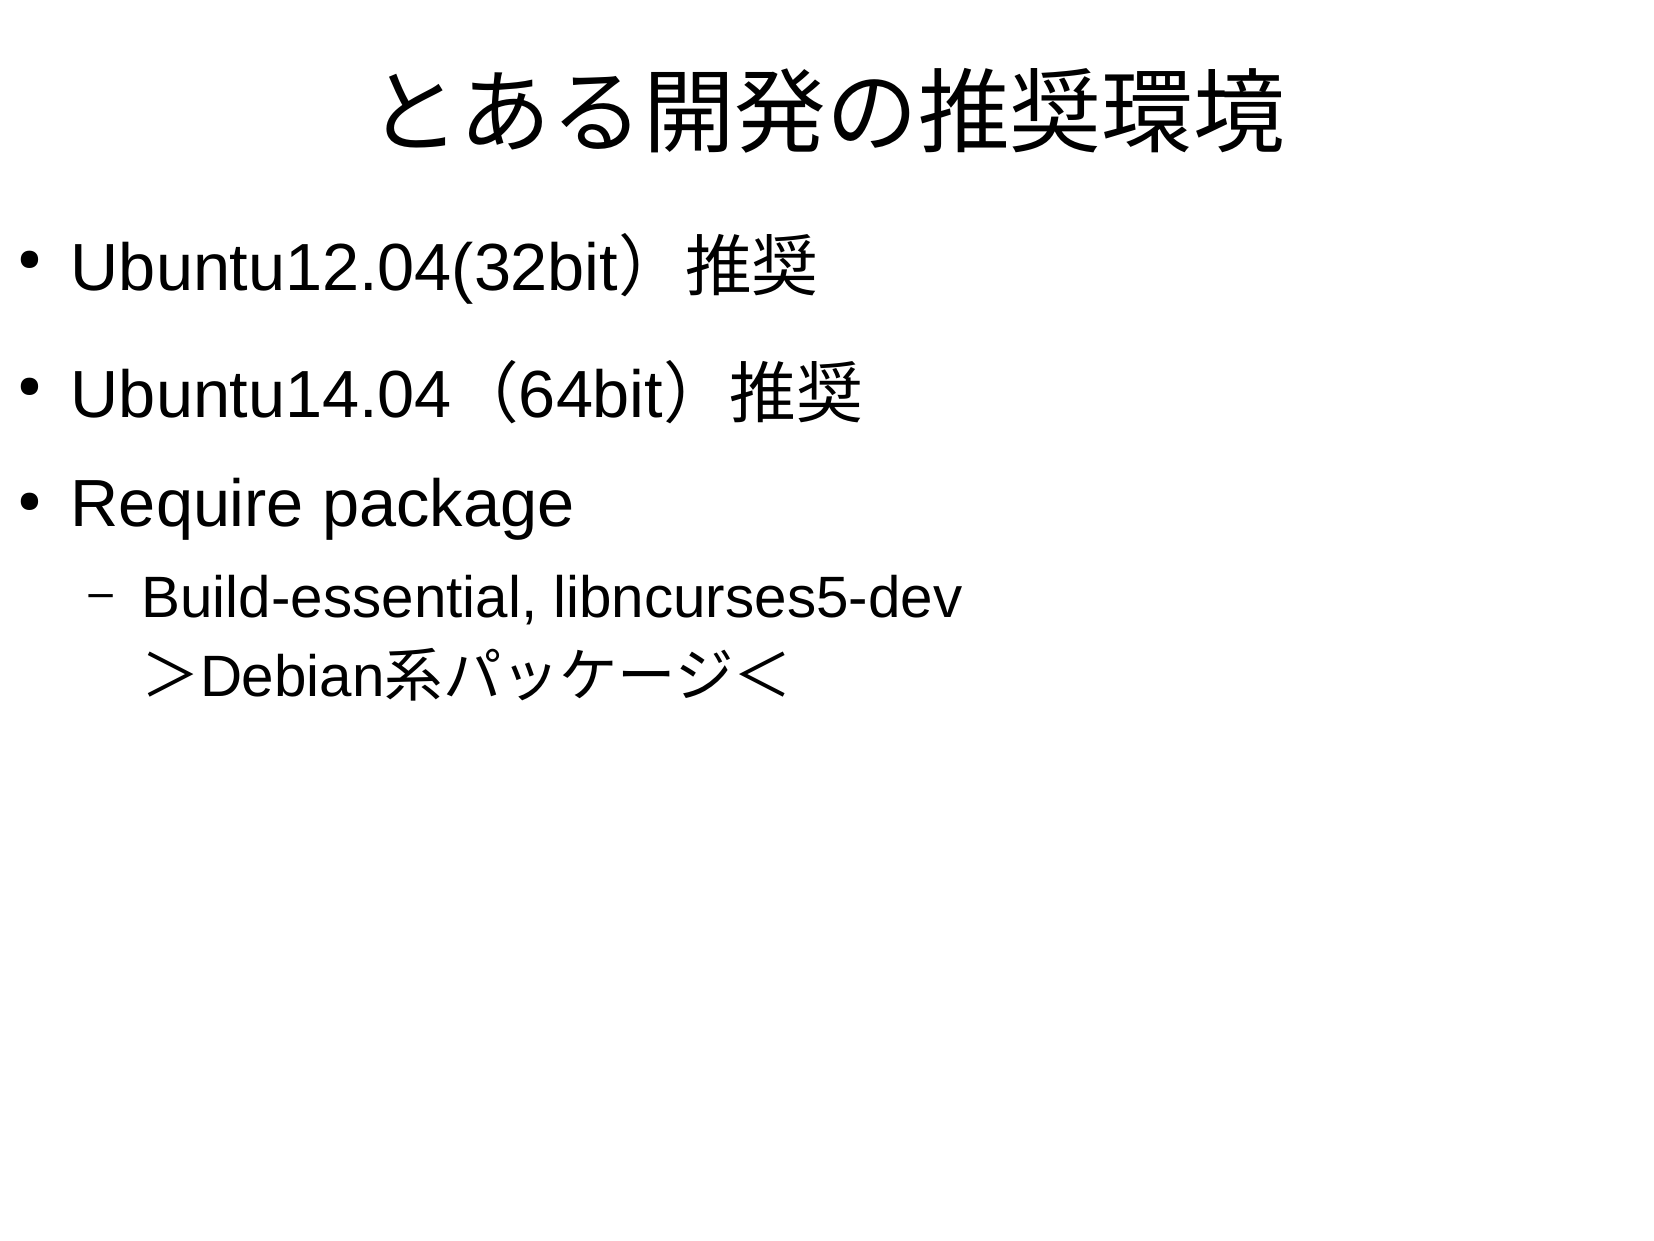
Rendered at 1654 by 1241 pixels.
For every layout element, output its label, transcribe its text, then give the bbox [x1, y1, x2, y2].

list Ubuntu12.04(32bit）推奨 Ubuntu14.04（64bit）推奨 Require package Build-essential, libncurses5-dev ＞Debian系パッケージ＜ [0, 213, 1642, 1178]
title とある開発の推奨環境 [0, 2, 1654, 210]
